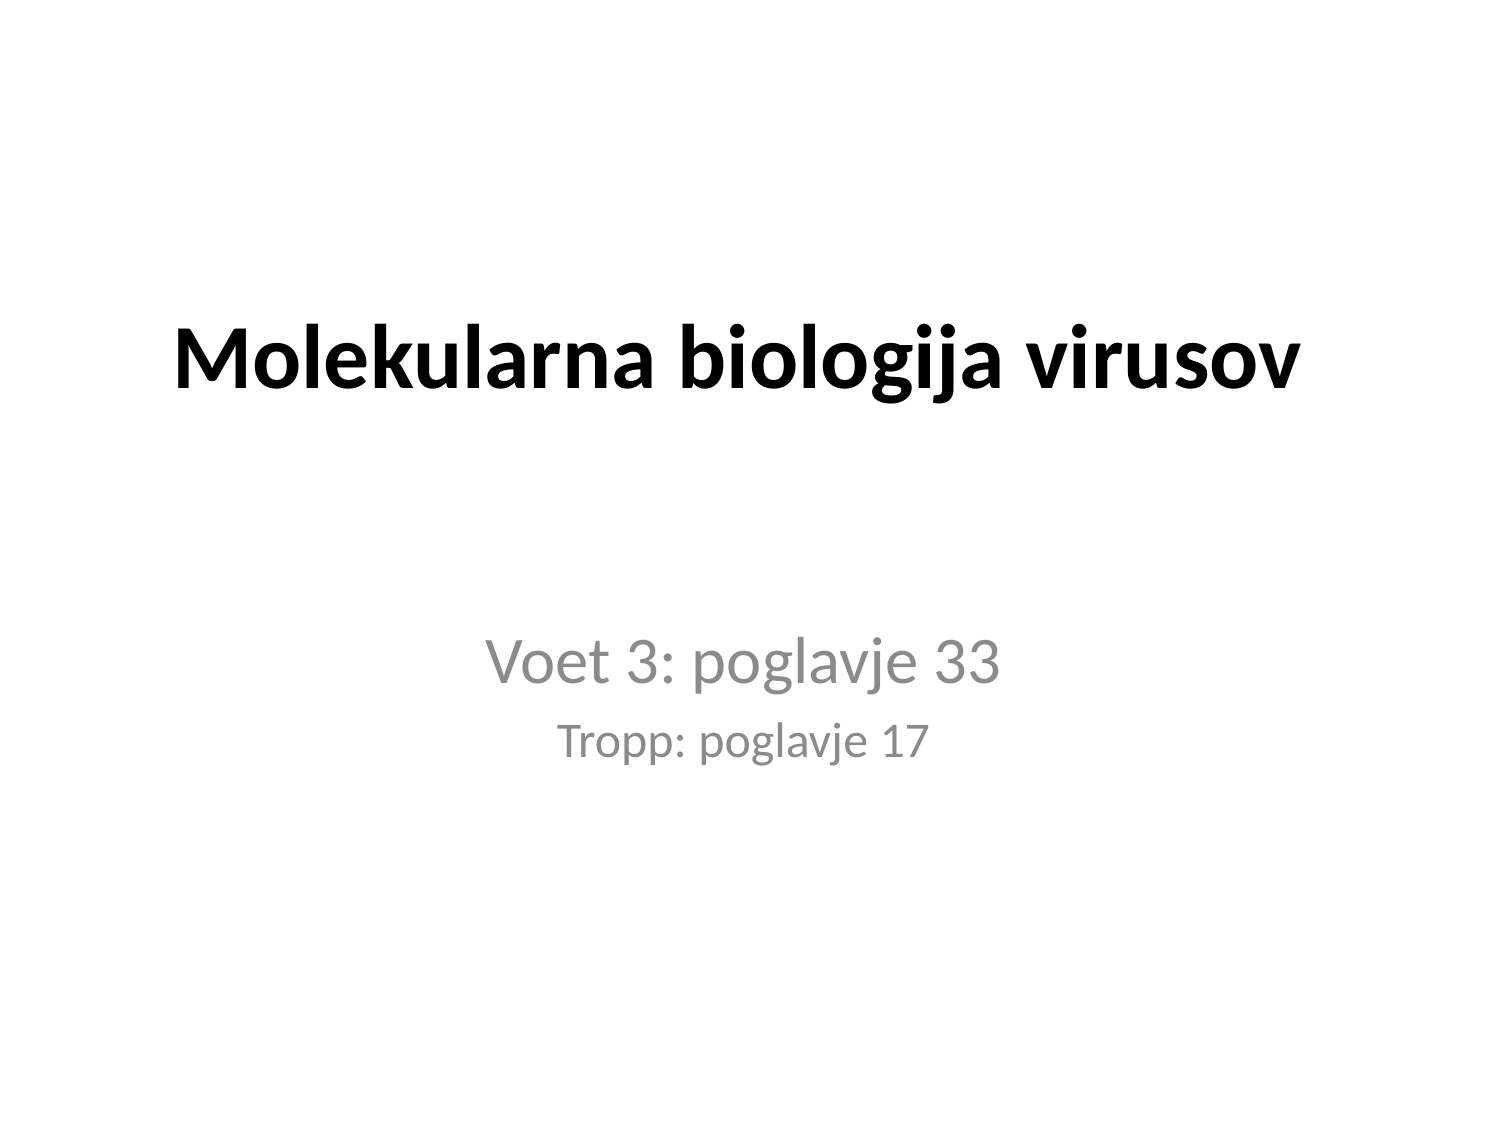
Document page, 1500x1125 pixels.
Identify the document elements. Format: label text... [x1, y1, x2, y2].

title Molekularna biologija virusov [100, 231, 1376, 473]
subtitle Voet 3: poglavje 33 Tropp: poglavje 17 [218, 609, 1269, 898]
